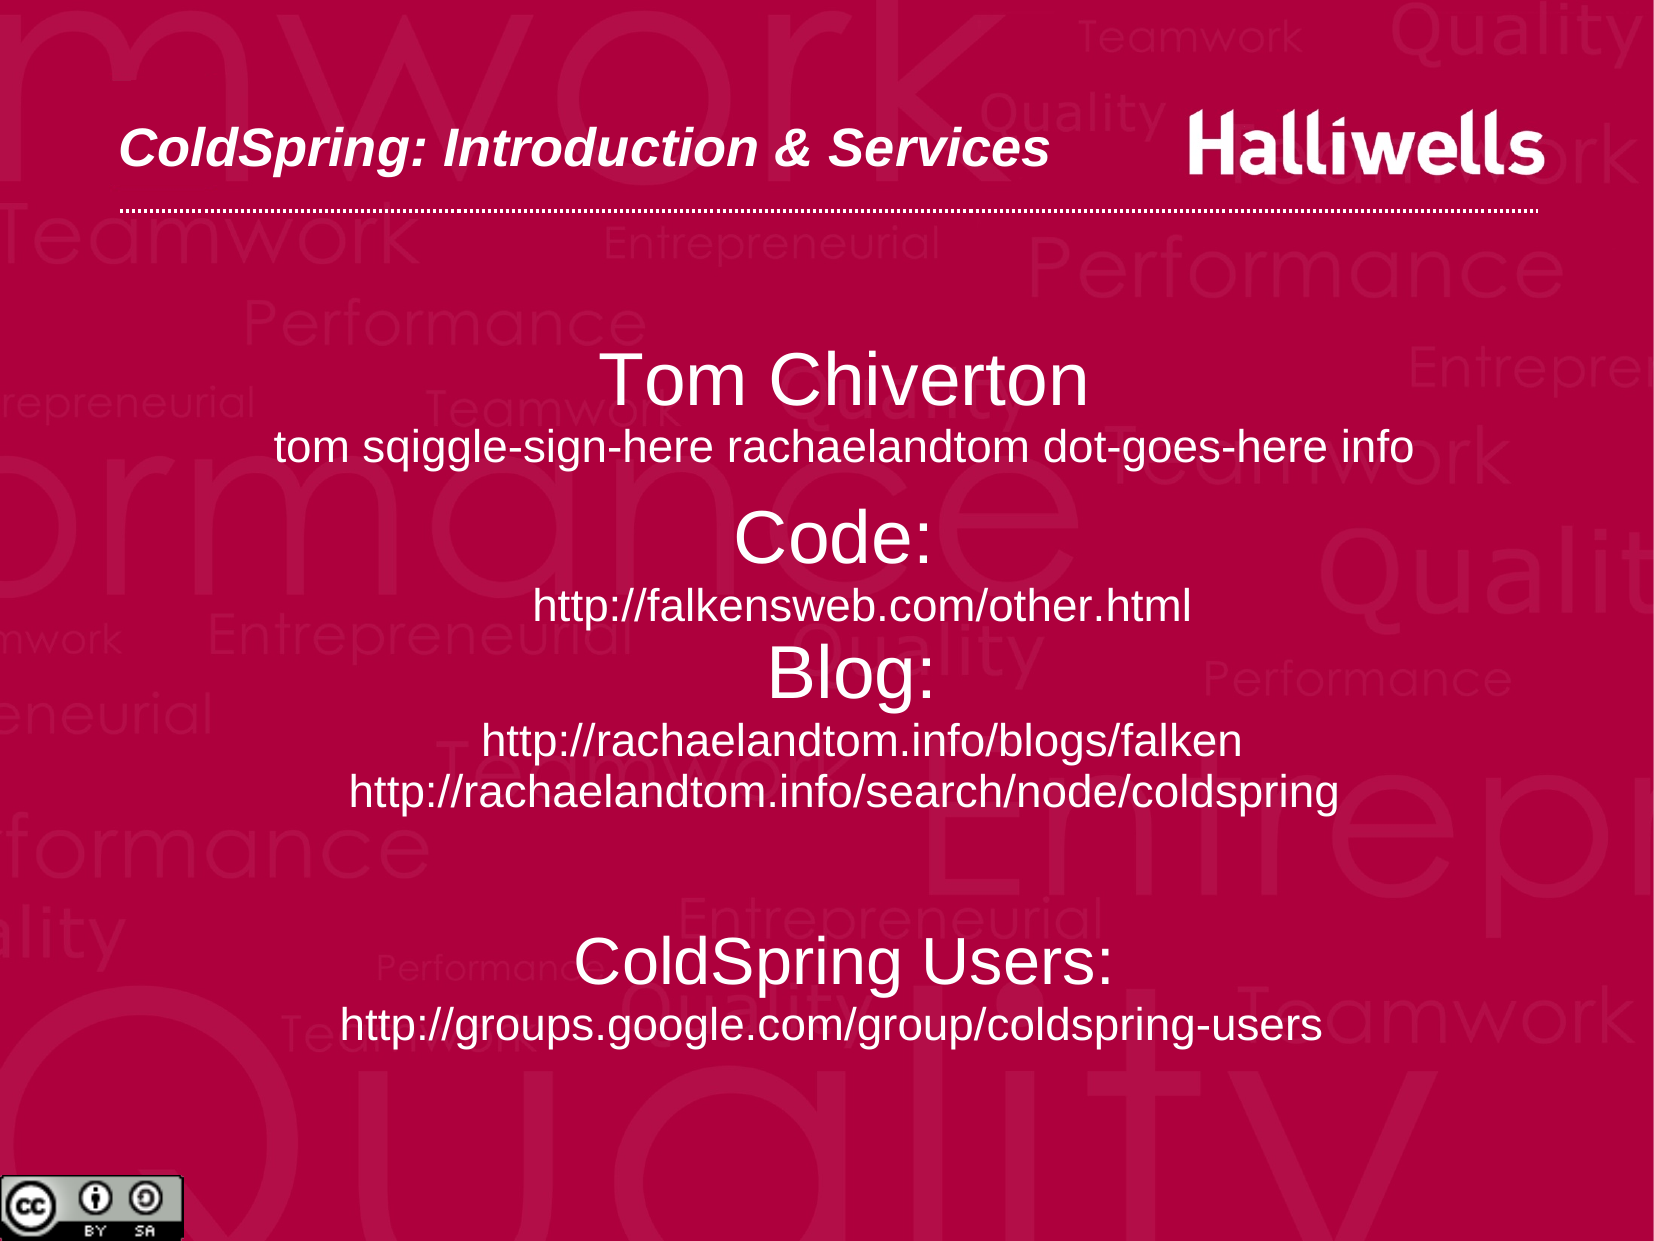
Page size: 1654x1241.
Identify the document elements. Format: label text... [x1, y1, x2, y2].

title ColdSpring: Introduction & Services [118, 88, 1182, 207]
picture [0, 0, 1654, 1241]
subtitle Tom Chiverton tom sqiggle-sign-here rachaelandtom dot-goes-here info Code: http://falkensweb.com/other.html Blog: http://rachaelandtom.info/blogs/falken http://rachaelandtom.info/search/node/coldspring ColdSpring Users: http://groups.google.com/group/coldspring-users [147, 265, 1506, 1122]
